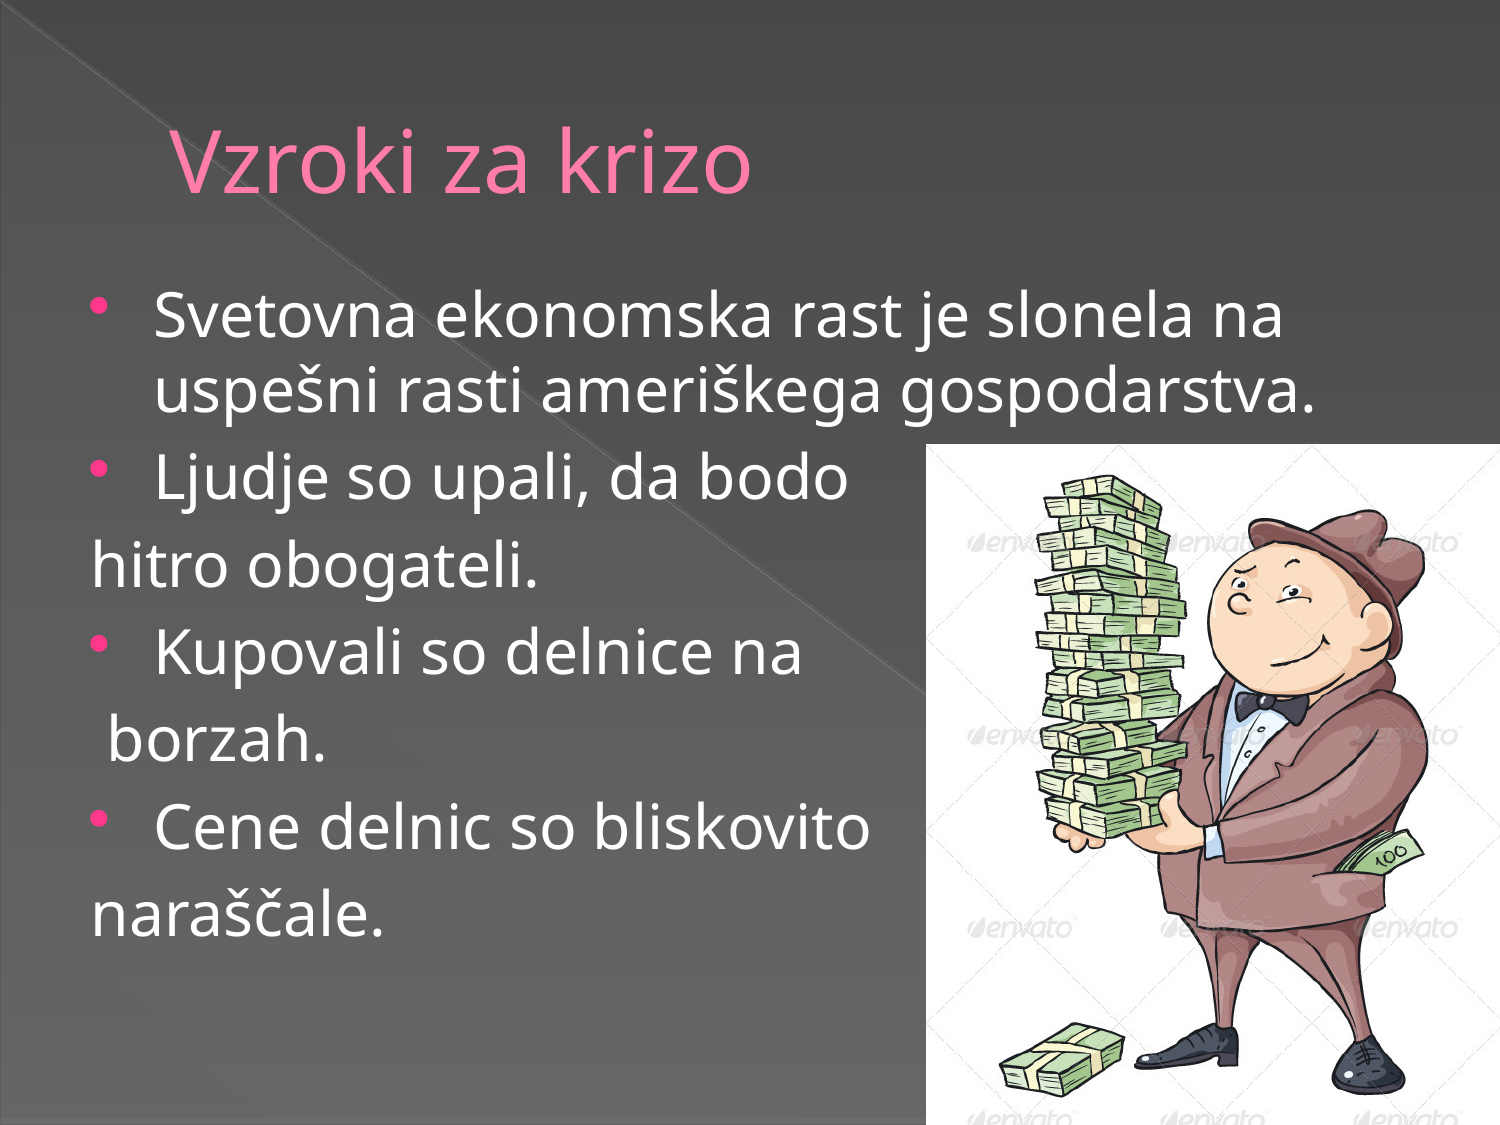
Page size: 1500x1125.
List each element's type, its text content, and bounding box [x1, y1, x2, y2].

list Svetovna ekonomska rast je slonela na uspešni rasti ameriškega gospodarstva. Ljudje so upali, da bodo hitro obogateli. Kupovali so delnice na borzah. Cene delnic so bliskovito naraščale. [64, 267, 1415, 1018]
title Vzroki za krizo [75, 43, 1425, 274]
picture [926, 444, 1500, 1125]
